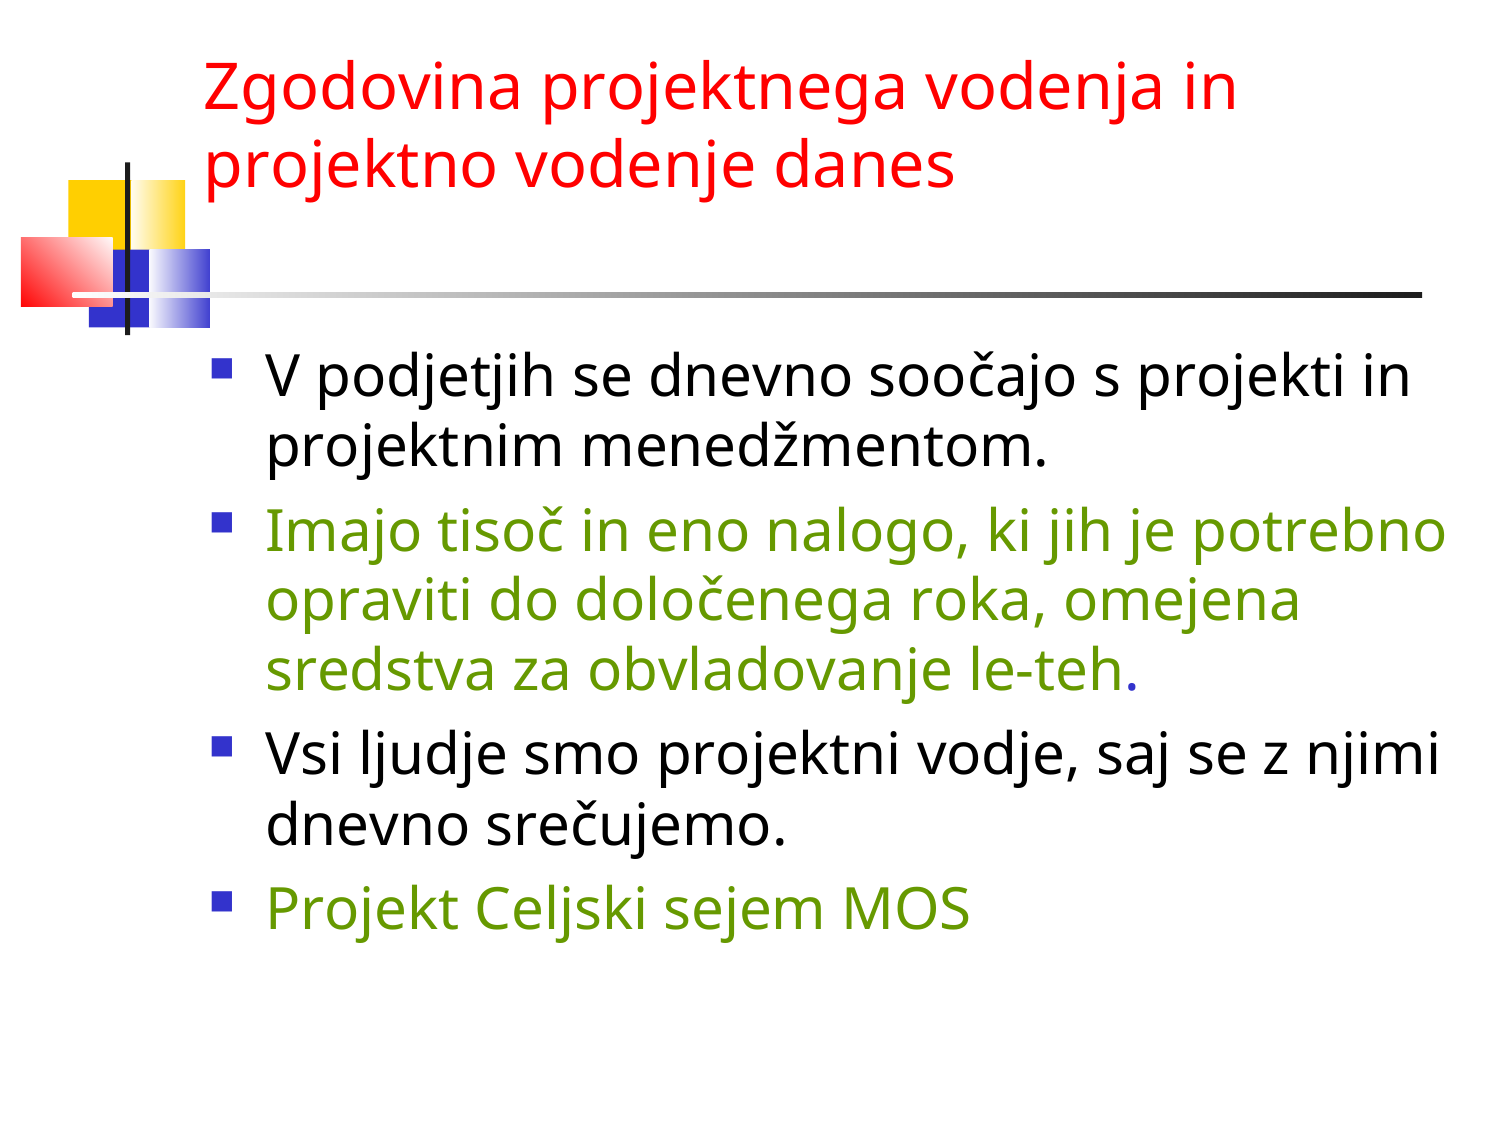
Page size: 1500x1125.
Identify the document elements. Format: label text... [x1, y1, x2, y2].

title Zgodovina projektnega vodenja in projektno vodenje danes [188, 35, 1468, 276]
list V podjetjih se dnevno soočajo s projekti in projektnim menedžmentom. Imajo tisoč in eno nalogo, ki jih je potrebno opraviti do določenega roka, omejena sredstva za obvladovanje le-teh. Vsi ljudje smo projektni vodje, saj se z njimi dnevno srečujemo. Projekt Celjski sejem MOS [193, 331, 1469, 1007]
